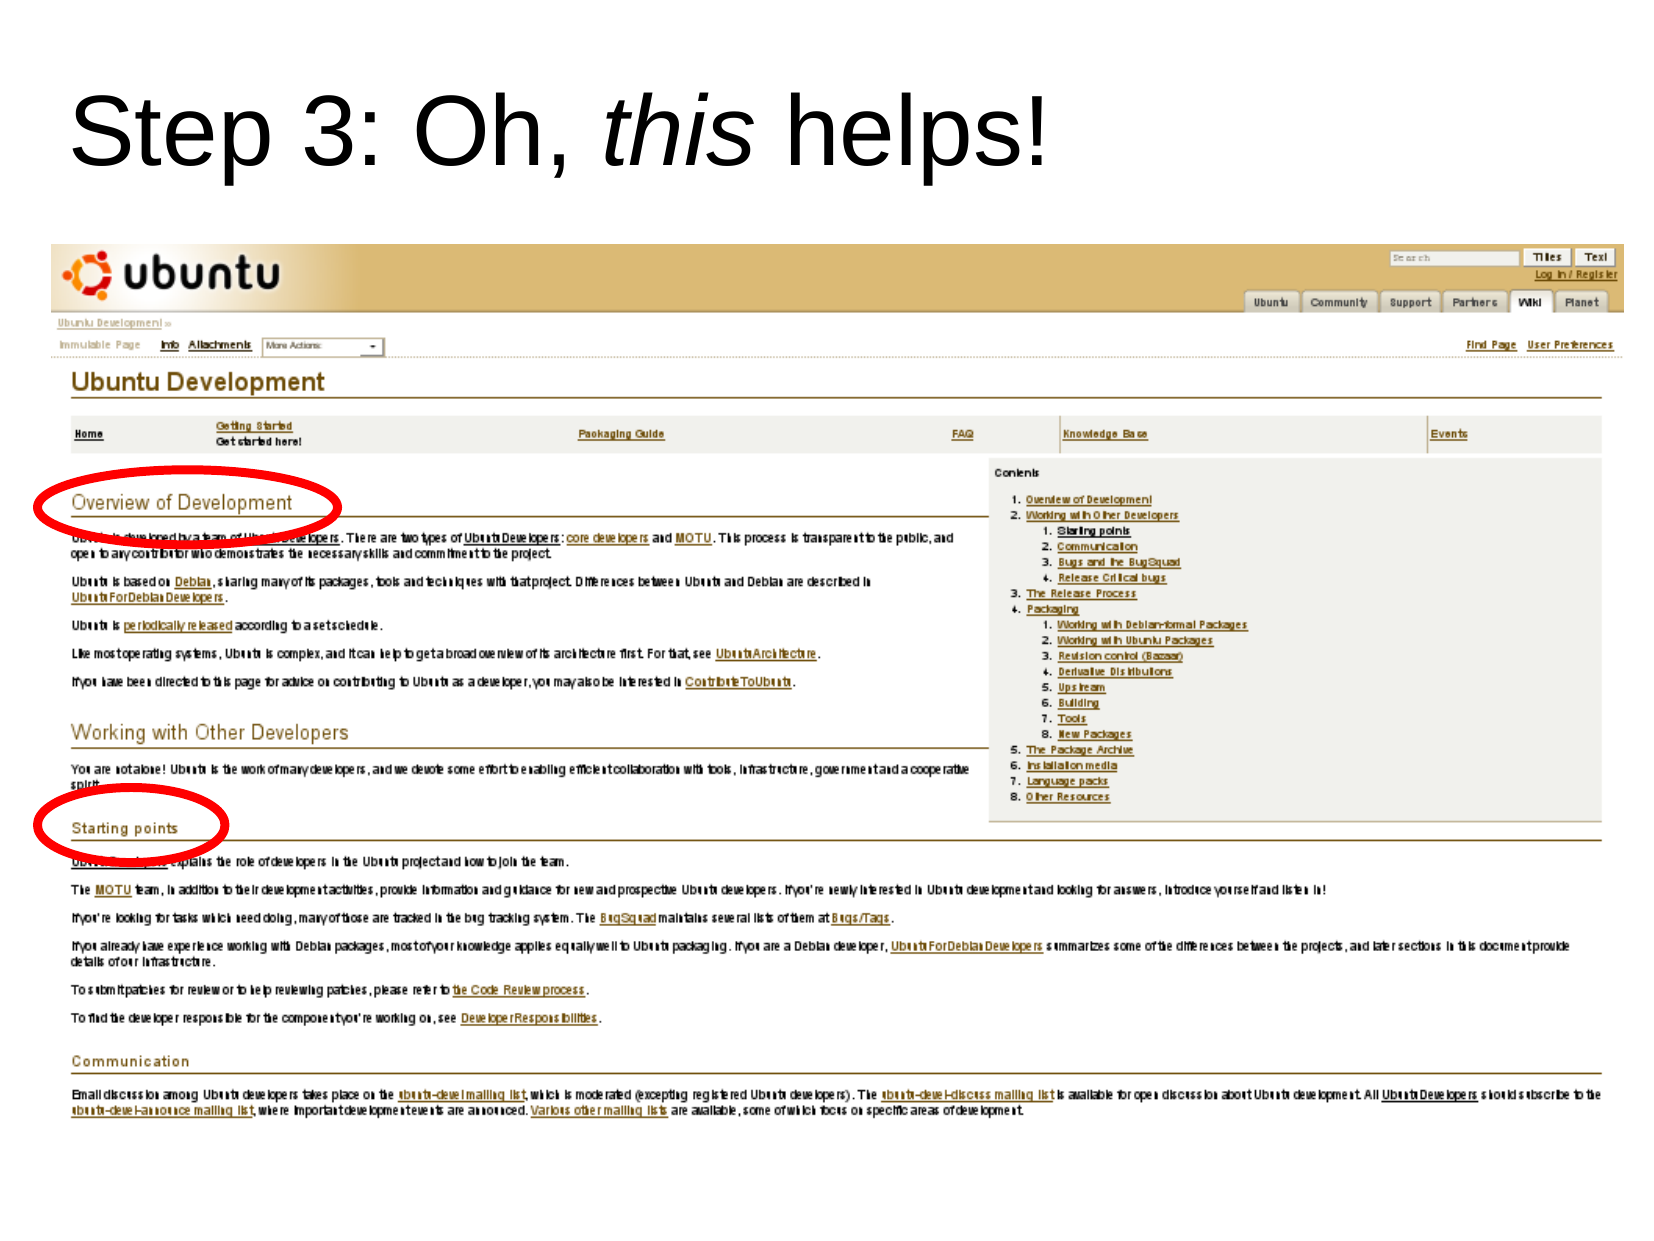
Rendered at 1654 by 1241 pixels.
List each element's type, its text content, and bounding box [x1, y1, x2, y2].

picture [51, 475, 332, 540]
picture [51, 792, 220, 858]
picture [51, 244, 1624, 1124]
text_box Step 3: Oh, this helps! [49, 63, 1071, 199]
